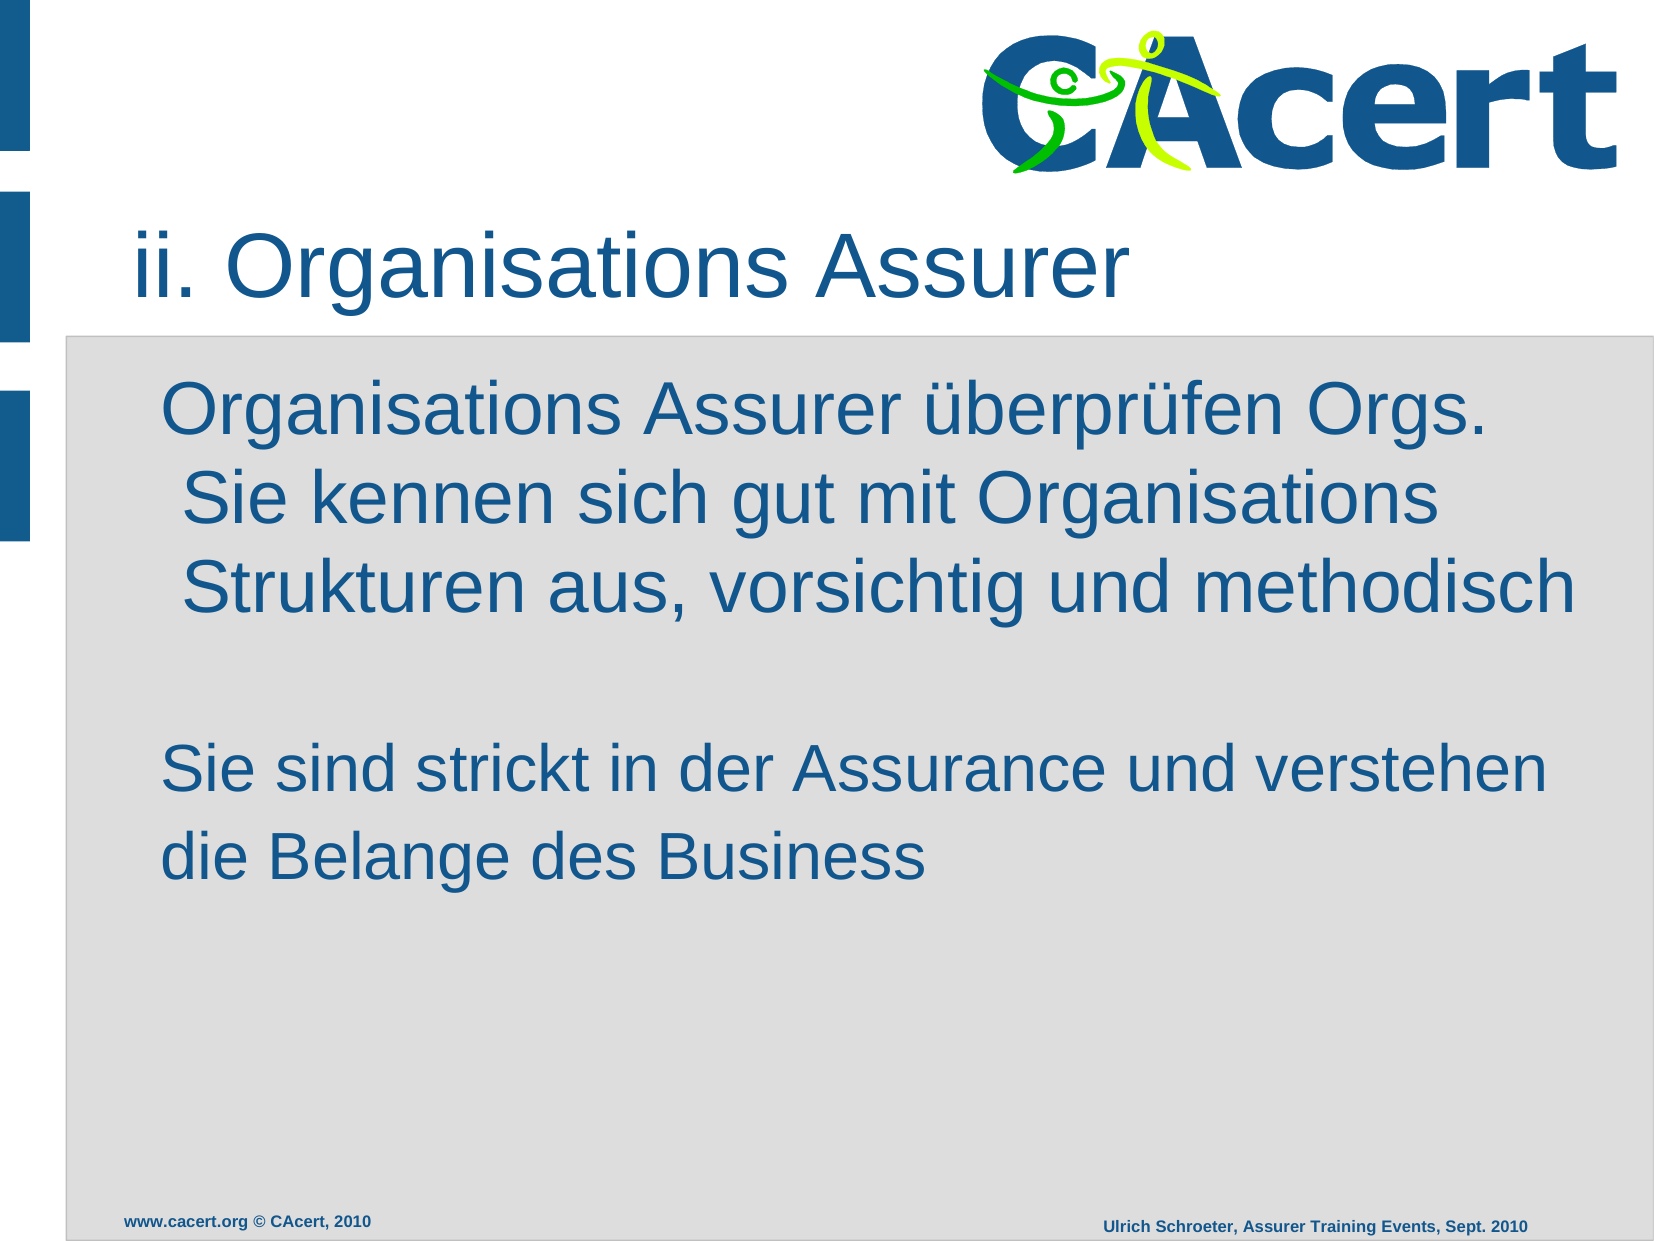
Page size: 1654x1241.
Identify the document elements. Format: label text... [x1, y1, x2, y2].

text_box Organisations Assurer überprüfen Orgs. Sie kennen sich gut mit Organisations Strukturen aus, vorsichtig und methodisch Sie sind strickt in der Assurance und verstehen die Belange des Business [145, 354, 1625, 902]
text_box ii. Organisations Assurer [118, 206, 1148, 325]
